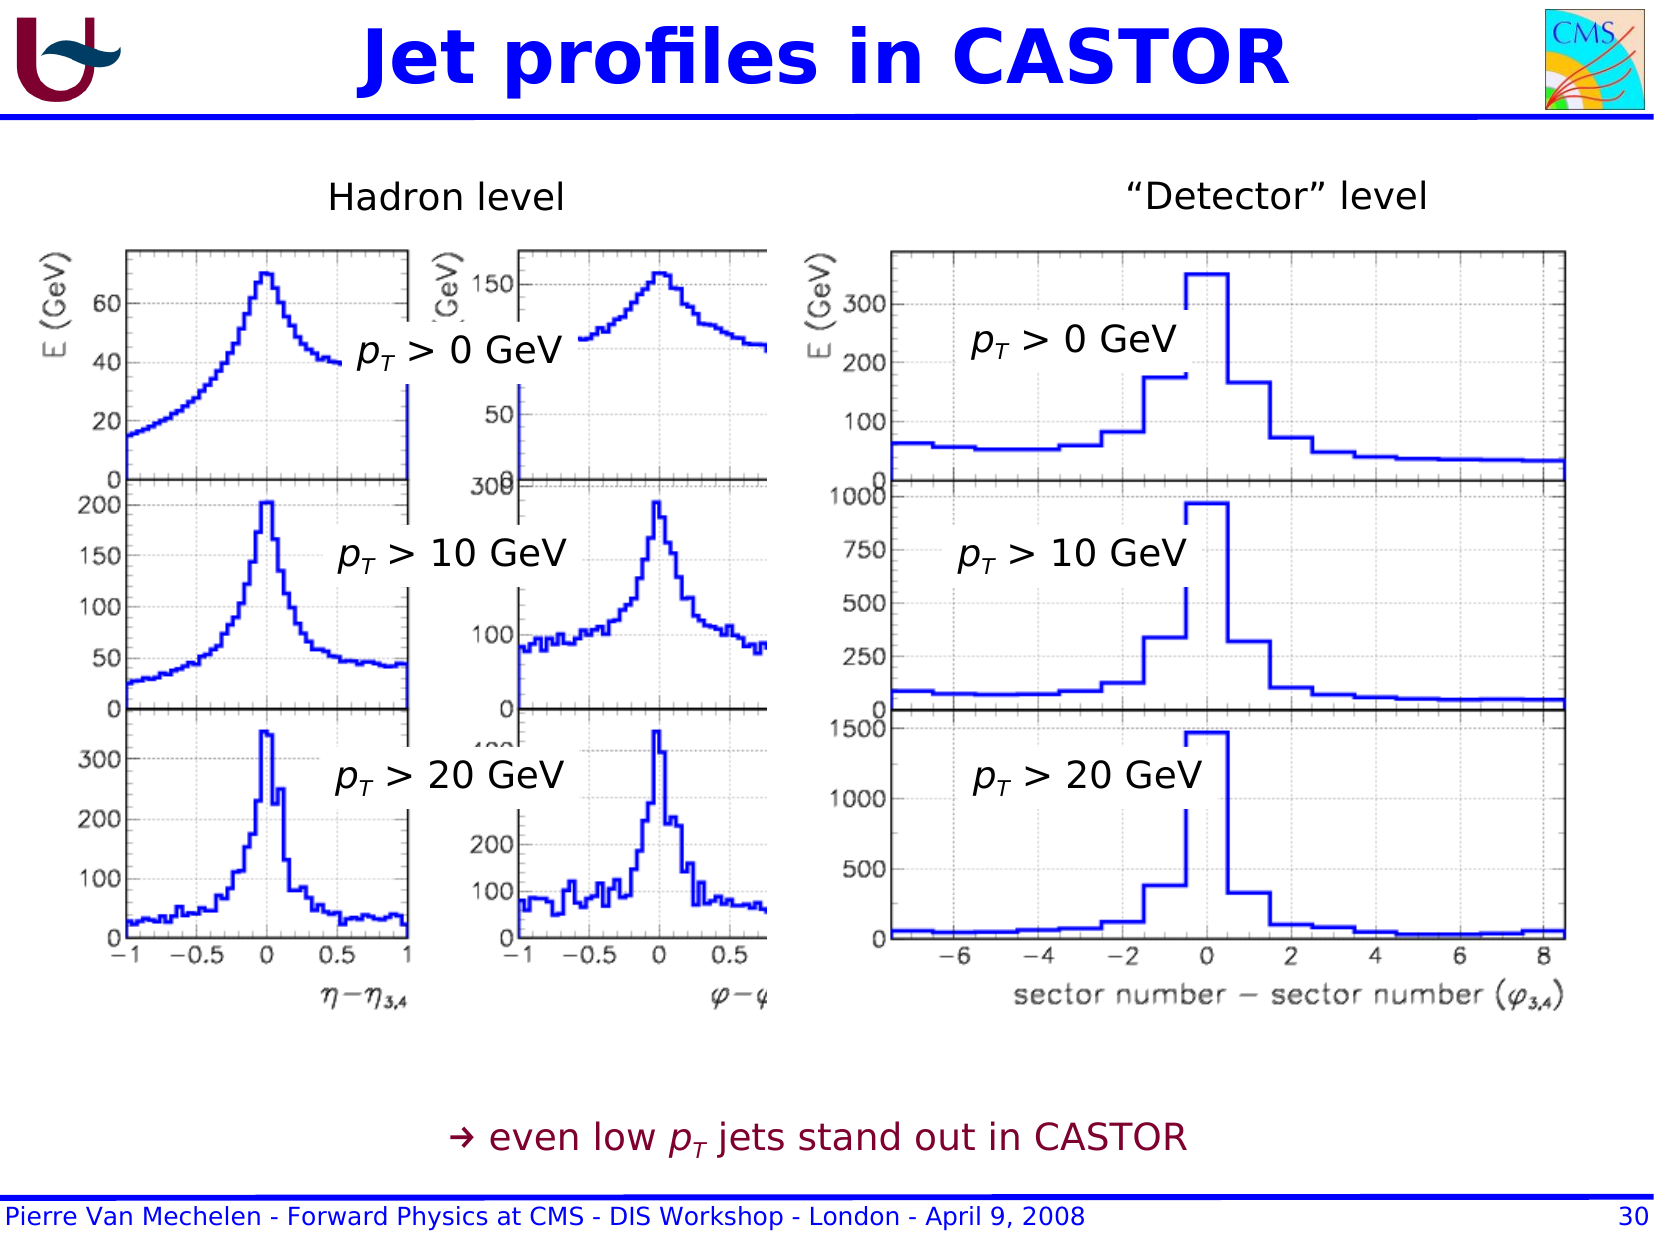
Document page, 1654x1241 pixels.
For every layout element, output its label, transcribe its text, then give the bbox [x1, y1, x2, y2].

text_box pT > 0 GeV [342, 321, 575, 384]
text_box pT > 20 GeV [958, 746, 1214, 809]
title Jet profiles in CASTOR [147, 8, 1506, 107]
text_box pT > 20 GeV [320, 746, 576, 809]
text_box → even low pT jets stand out in CASTOR [432, 1108, 1189, 1171]
text_box pT > 10 GeV [322, 524, 579, 587]
picture [9, 10, 128, 109]
text_box “Detector” level [1110, 167, 1437, 227]
text_box pT > 0 GeV [956, 310, 1189, 373]
picture [1545, 9, 1645, 110]
picture [2, 162, 1654, 1050]
text_box pT > 10 GeV [942, 524, 1199, 587]
text_box Hadron level [312, 168, 602, 227]
